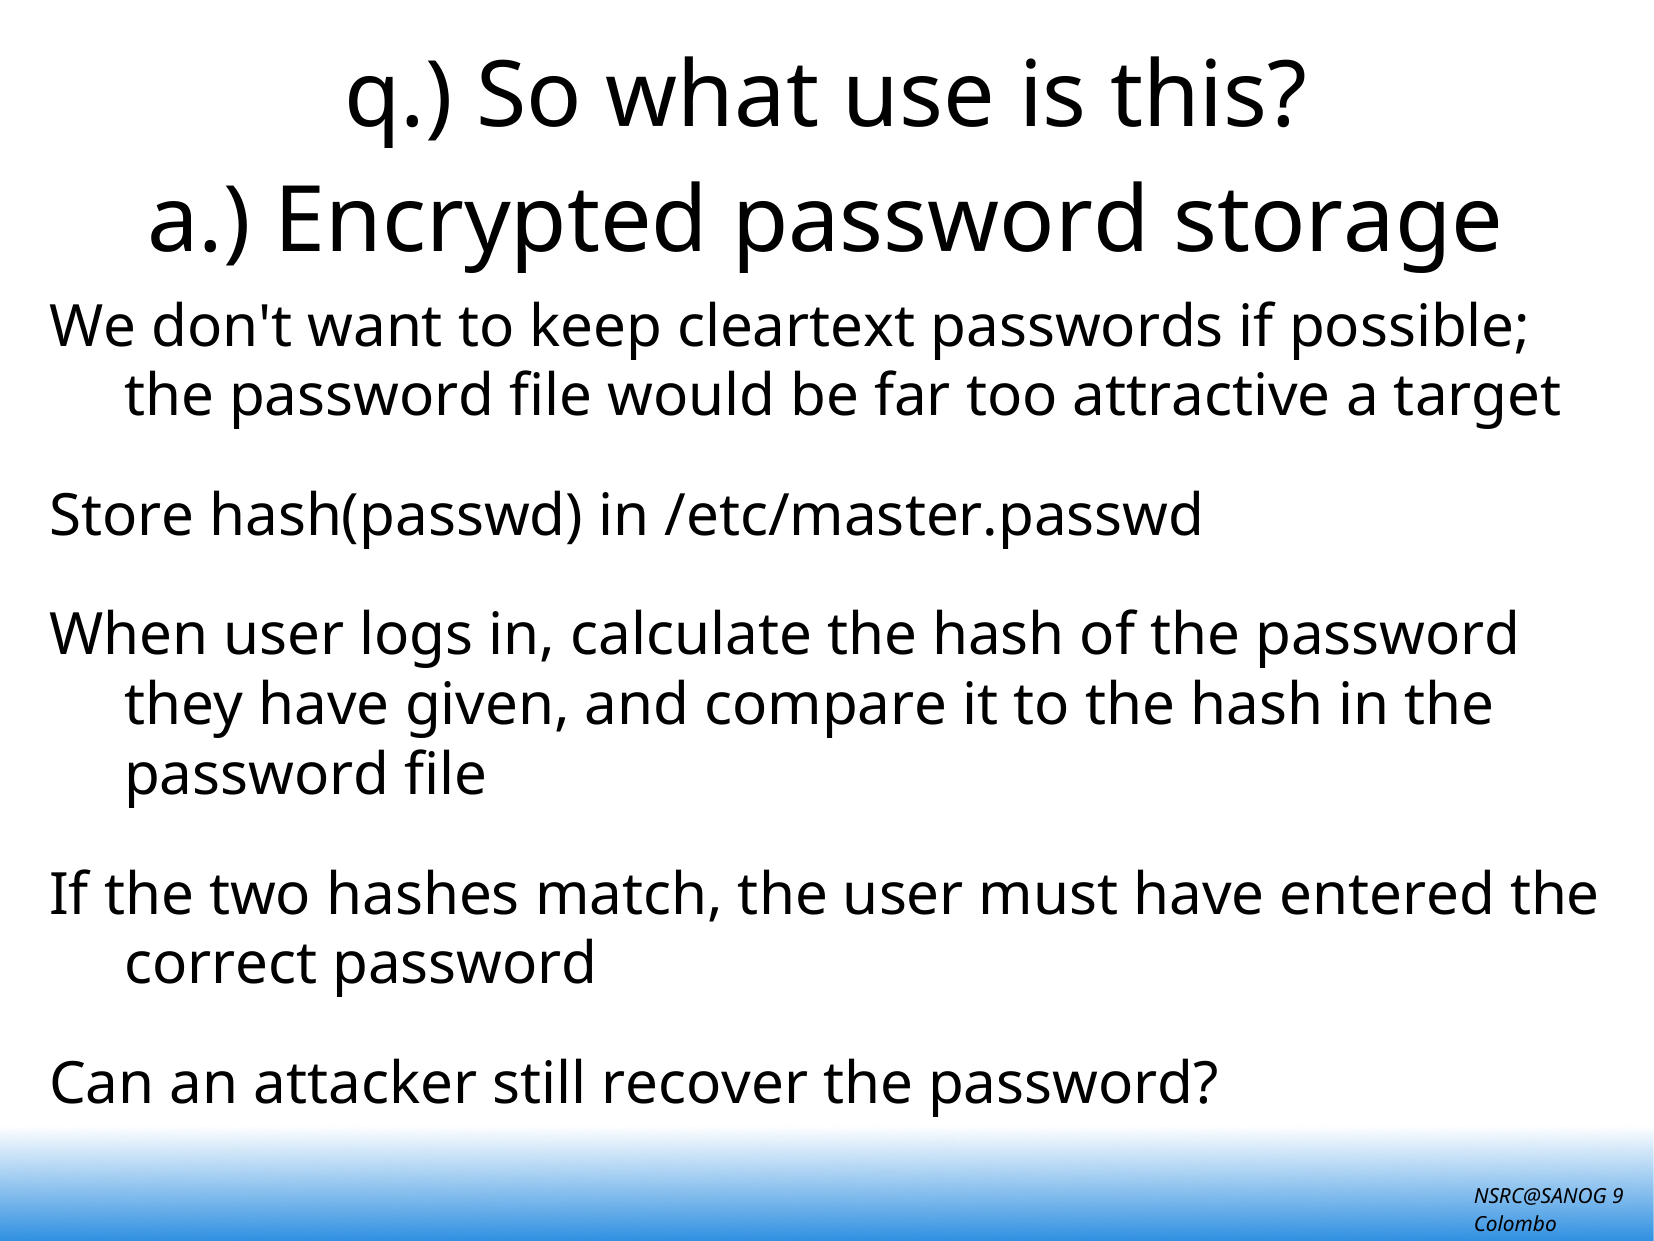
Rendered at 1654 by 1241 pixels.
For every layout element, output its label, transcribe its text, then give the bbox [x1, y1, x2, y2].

list We don't want to keep cleartext passwords if possible; the password file would be far too attractive a target Store hash(passwd) in /etc/master.passwd When user logs in, calculate the hash of the password they have given, and compare it to the hash in the password file If the two hashes match, the user must have entered the correct password Can an attacker still recover the password? [49, 290, 1606, 1051]
title q.) So what use is this? a.) Encrypted password storage [66, 28, 1586, 260]
picture [0, 1124, 1654, 1241]
